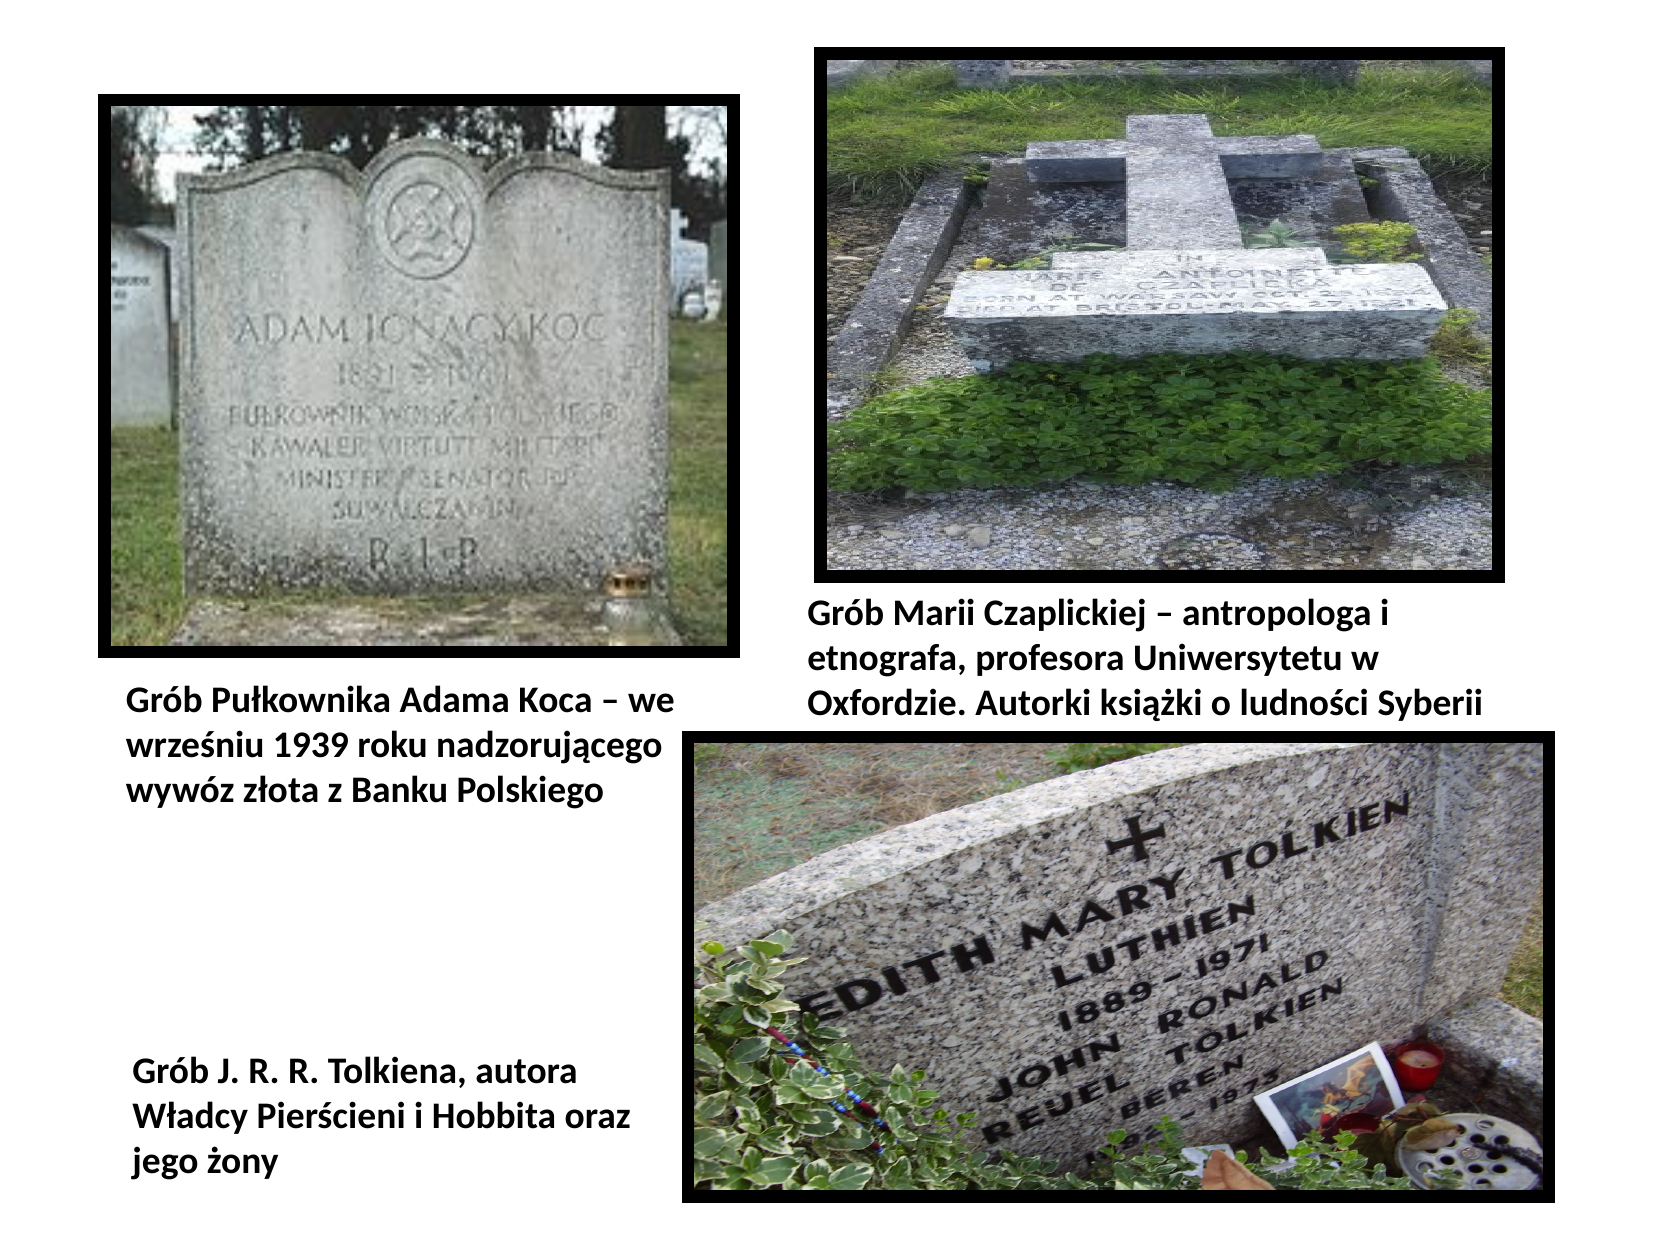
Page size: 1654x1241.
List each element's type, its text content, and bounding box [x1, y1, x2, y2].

text_box Grób J. R. R. Tolkiena, autora Władcy Pierścieni i Hobbita oraz jego żony [117, 1038, 688, 1191]
picture [694, 743, 1543, 1191]
picture [110, 106, 728, 646]
picture [826, 59, 1493, 571]
text_box Grób Pułkownika Adama Koca – we wrześniu 1939 roku nadzorującego wywóz złota z Banku Polskiego [110, 667, 728, 820]
text_box Grób Marii Czaplickiej – antropologa i etnografa, profesora Uniwersytetu w Oxfordzie. Autorki książki o ludności Syberii [792, 580, 1543, 731]
